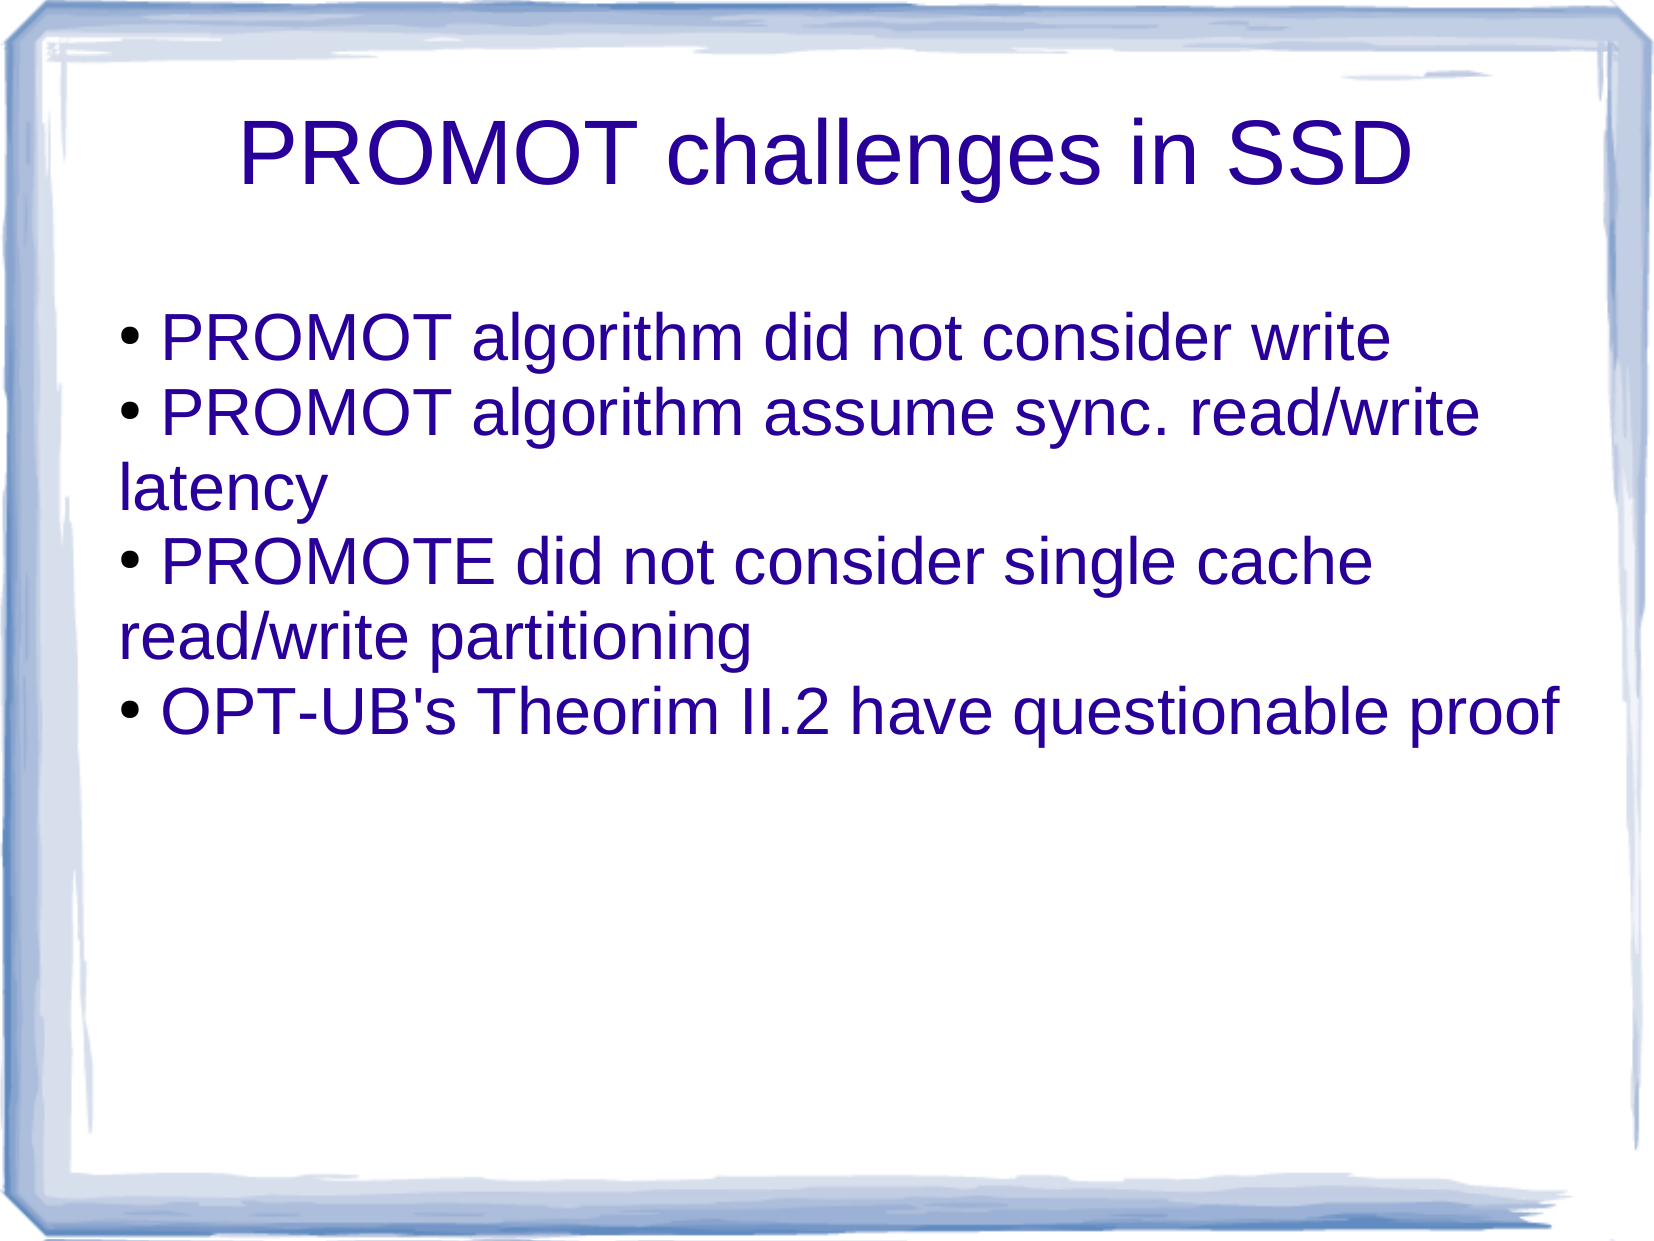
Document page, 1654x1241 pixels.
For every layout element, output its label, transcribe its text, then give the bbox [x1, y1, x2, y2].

subtitle PROMOT algorithm did not consider write PROMOT algorithm assume sync. read/write latency PROMOTE did not consider single cache read/write partitioning OPT-UB's Theorim II.2 have questionable proof [118, 300, 1571, 1136]
title PROMOT challenges in SSD [82, 56, 1571, 250]
picture [0, 0, 1654, 1241]
